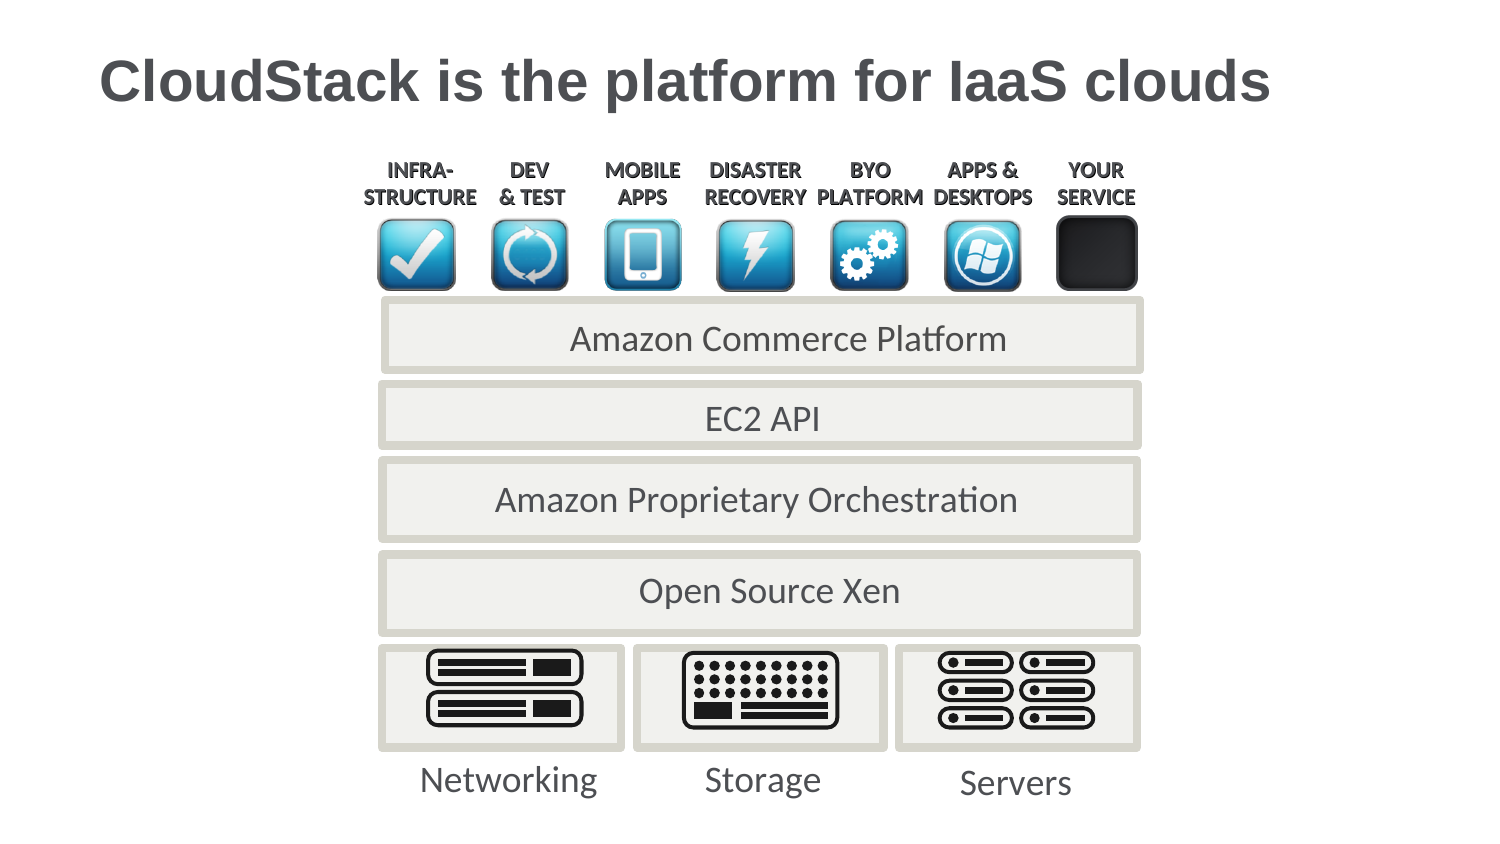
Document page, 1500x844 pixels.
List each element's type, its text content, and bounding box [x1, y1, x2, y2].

text_box Amazon Commerce Platform [555, 306, 1186, 367]
text_box INFRA- STRUCTURE [348, 146, 483, 218]
picture [490, 217, 569, 291]
picture [604, 217, 682, 291]
text_box Open Source Xen Hypervisor [382, 554, 1137, 634]
text_box YOUR SERVICE [1042, 146, 1151, 218]
text_box Servers [945, 750, 1201, 811]
text_box [381, 648, 621, 748]
text_box [898, 648, 1137, 748]
text_box Open Source Xen [624, 558, 1500, 619]
text_box Networking [405, 747, 661, 808]
picture [716, 218, 795, 292]
picture [937, 650, 1096, 730]
text_box MOBILE APPS [589, 146, 696, 218]
text_box Amazon Proprietary Orchestration [480, 467, 1201, 528]
text_box DISASTER RECOVERY [696, 146, 802, 218]
picture [377, 217, 456, 291]
text_box [637, 648, 884, 748]
text_box APPS & DESKTOPS [918, 146, 1042, 218]
text_box BYO PLATFORM [802, 146, 918, 218]
text_box DEV & TEST [483, 146, 581, 218]
picture [681, 650, 840, 730]
title CloudStack is the platform for IaaS clouds [84, 35, 1338, 121]
text_box Amazon Proprietary Orchestration Software [382, 460, 1137, 539]
text_box EC2 API [690, 386, 886, 447]
picture [426, 648, 584, 728]
text_box Amazon eCommerce Platform [385, 300, 1140, 370]
text_box EC2 APIW [381, 383, 1138, 446]
text_box Storage [690, 747, 946, 808]
picture [943, 218, 1022, 292]
picture [829, 218, 909, 291]
picture [1056, 218, 1138, 291]
